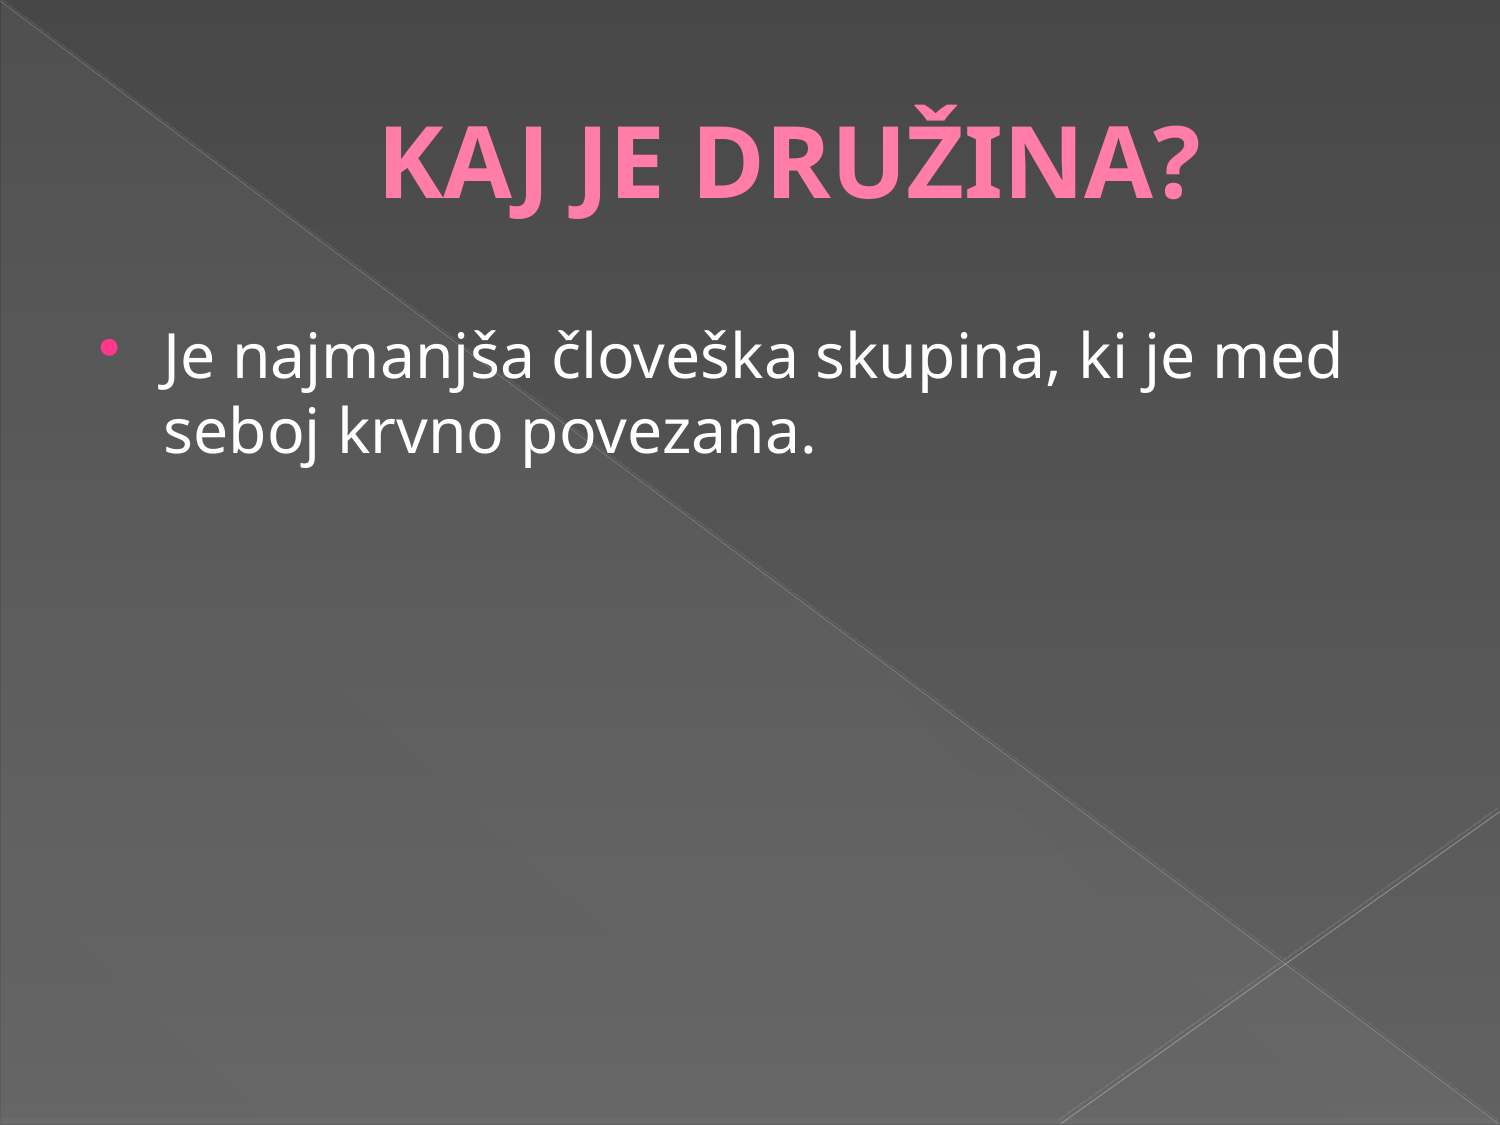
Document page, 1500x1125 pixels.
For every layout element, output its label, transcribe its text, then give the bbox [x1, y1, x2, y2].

title KAJ JE DRUŽINA? [75, 43, 1425, 274]
list Je najmanjša človeška skupina, ki je med seboj krvno povezana. [75, 308, 1425, 1059]
